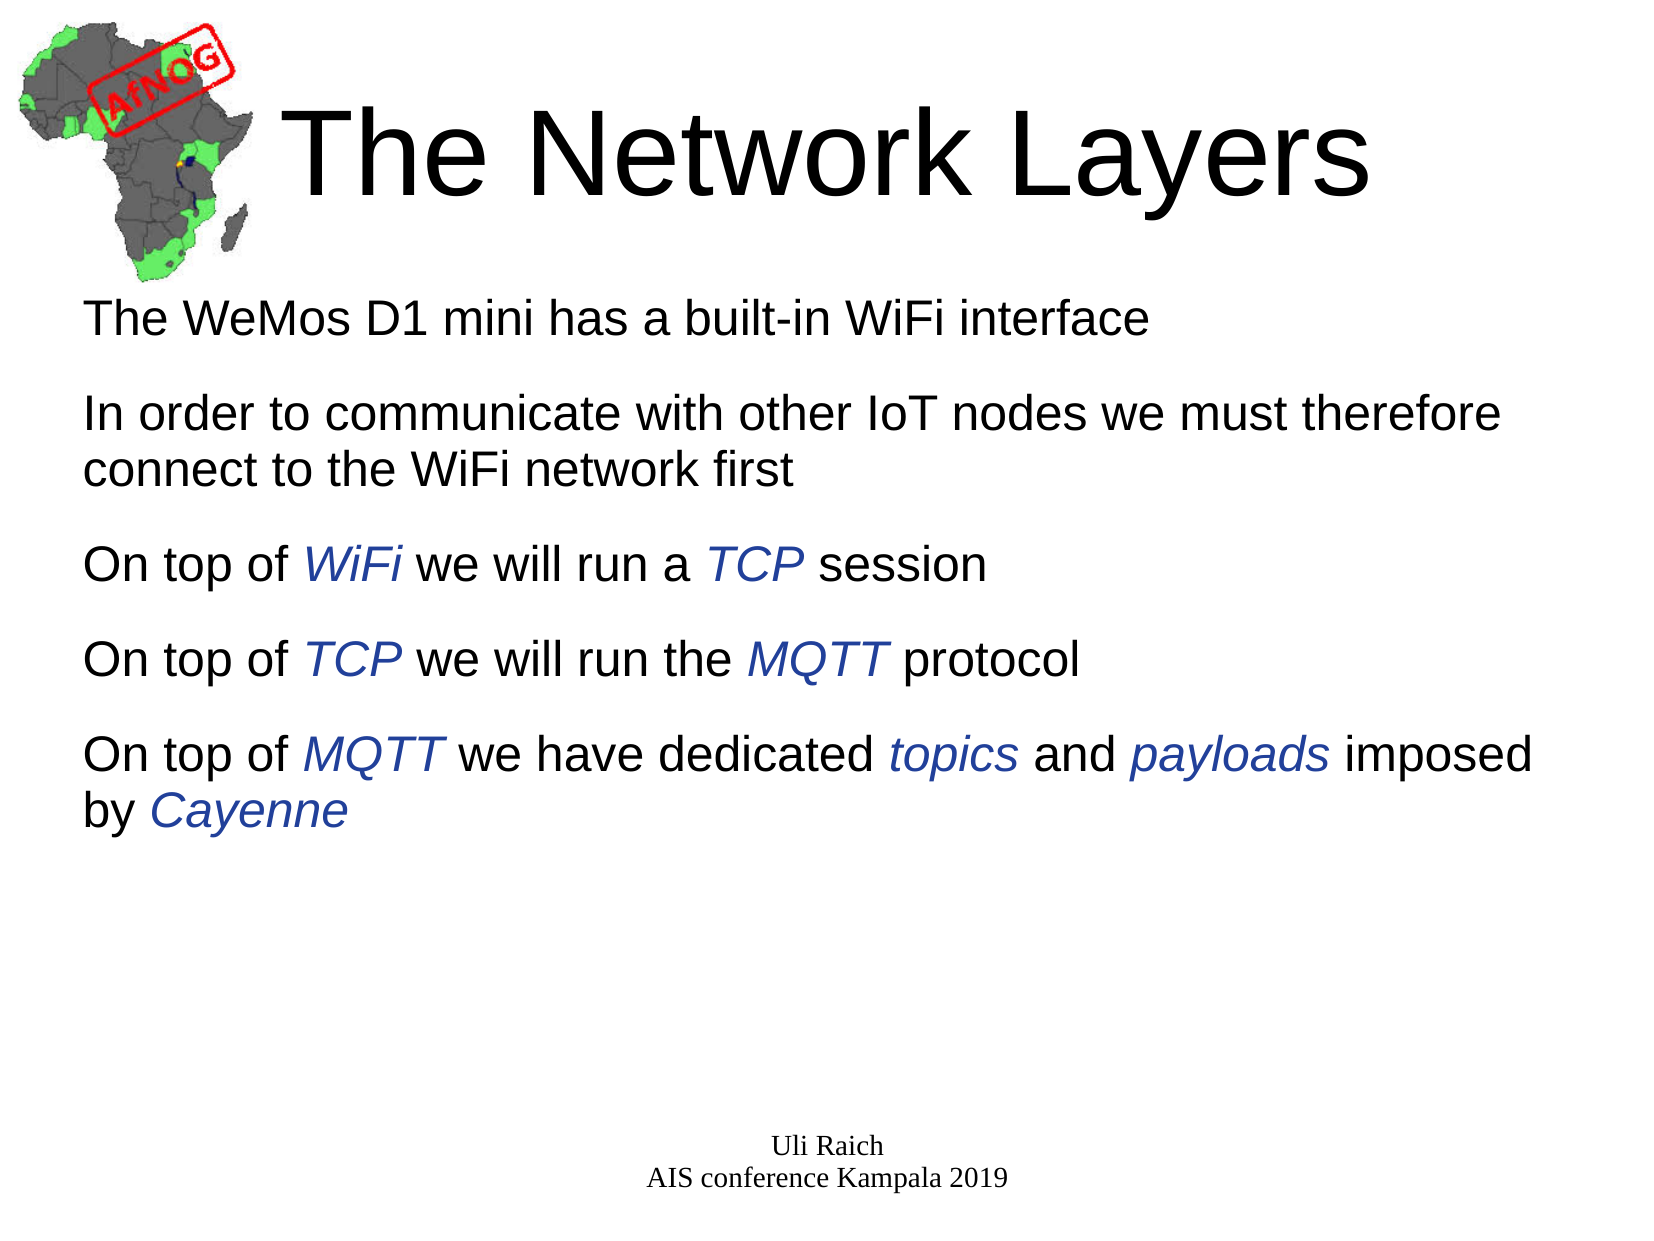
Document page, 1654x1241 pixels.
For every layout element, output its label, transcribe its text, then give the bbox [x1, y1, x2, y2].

picture [9, 0, 259, 291]
title The Network Layers [82, 49, 1571, 257]
list The WeMos D1 mini has a built-in WiFi interface In order to communicate with other IoT nodes we must therefore connect to the WiFi network first On top of WiFi we will run a TCP session On top of TCP we will run the MQTT protocol On top of MQTT we have dedicated topics and payloads imposed by Cayenne [82, 290, 1571, 1010]
